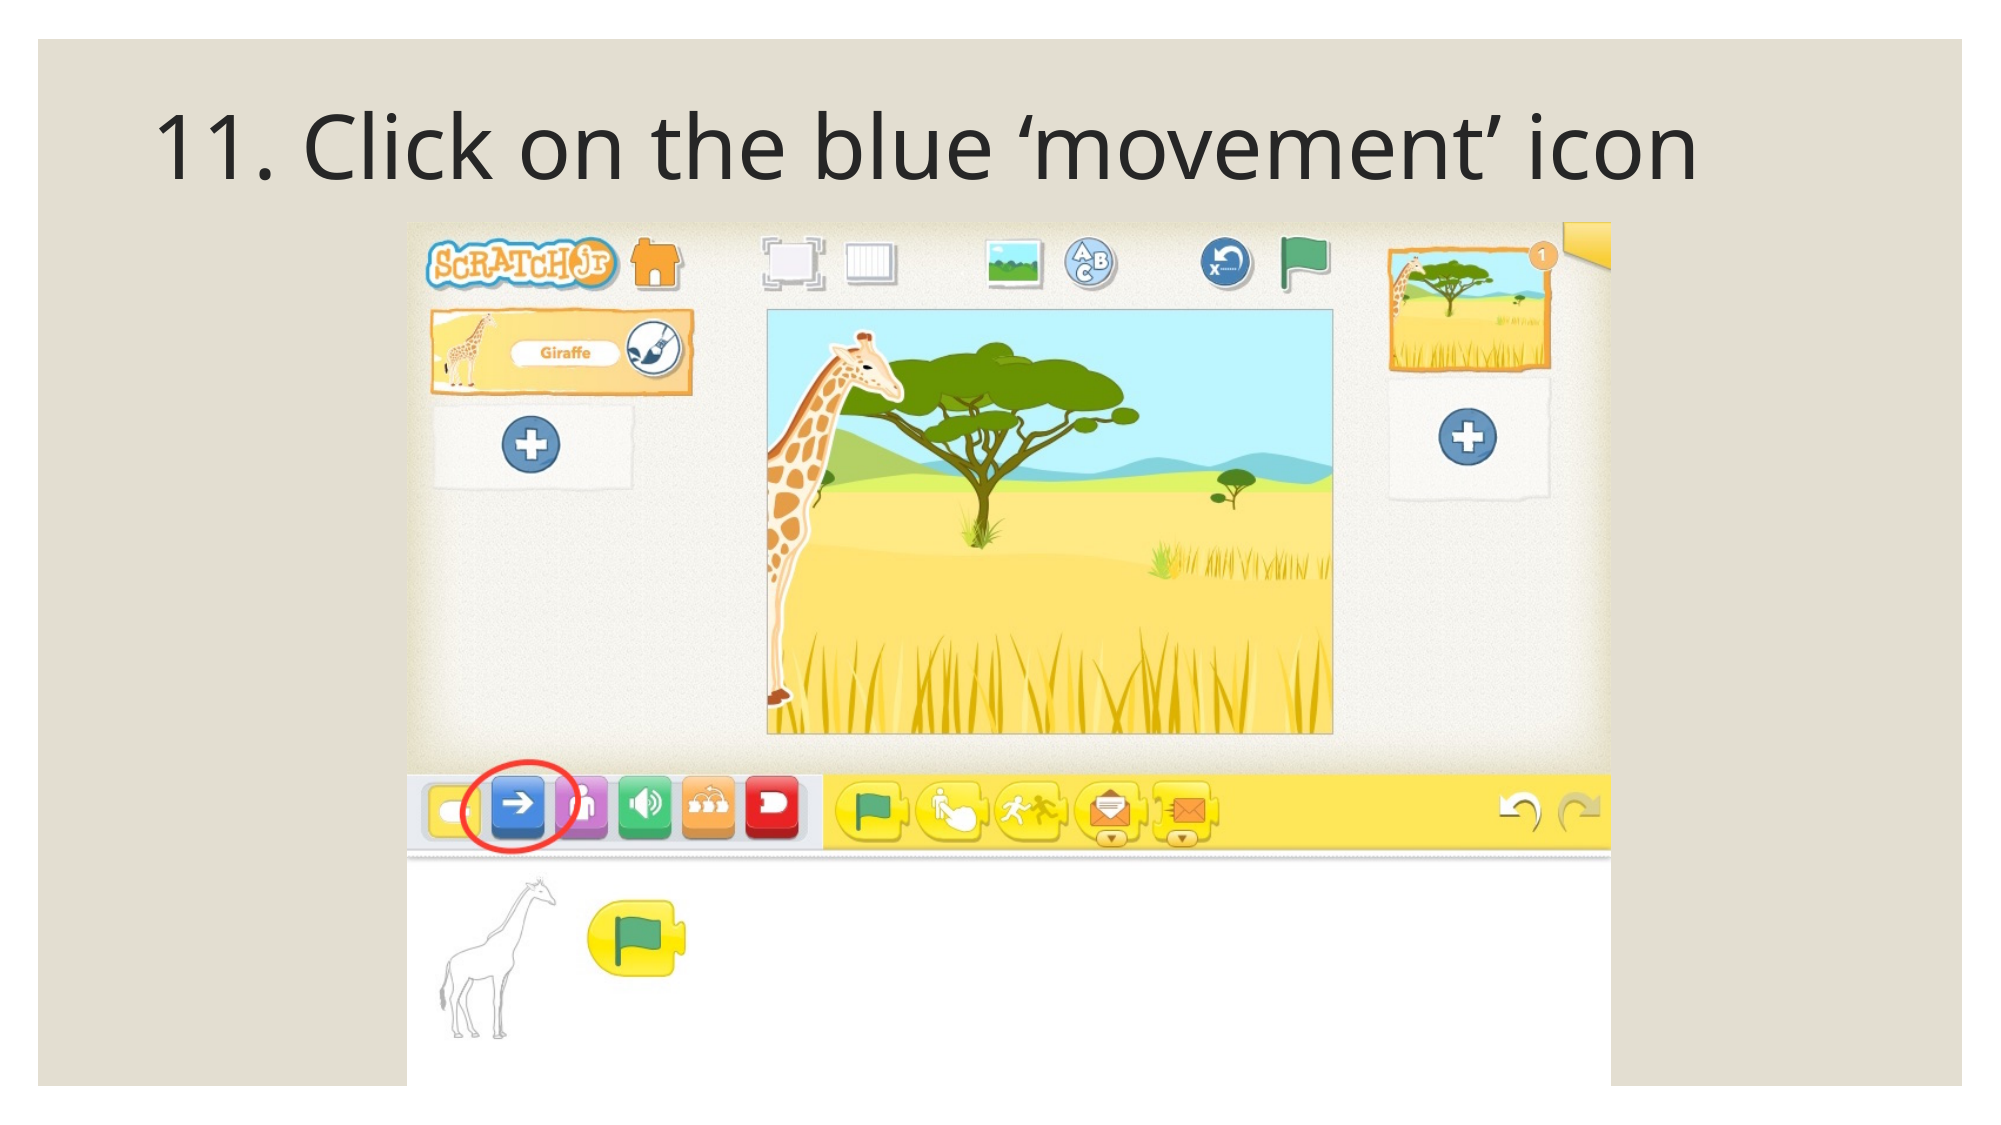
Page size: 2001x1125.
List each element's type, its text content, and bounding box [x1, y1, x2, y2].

title 11. Click on the blue ‘movement’ icon [136, 37, 1876, 263]
picture [407, 223, 1611, 1125]
